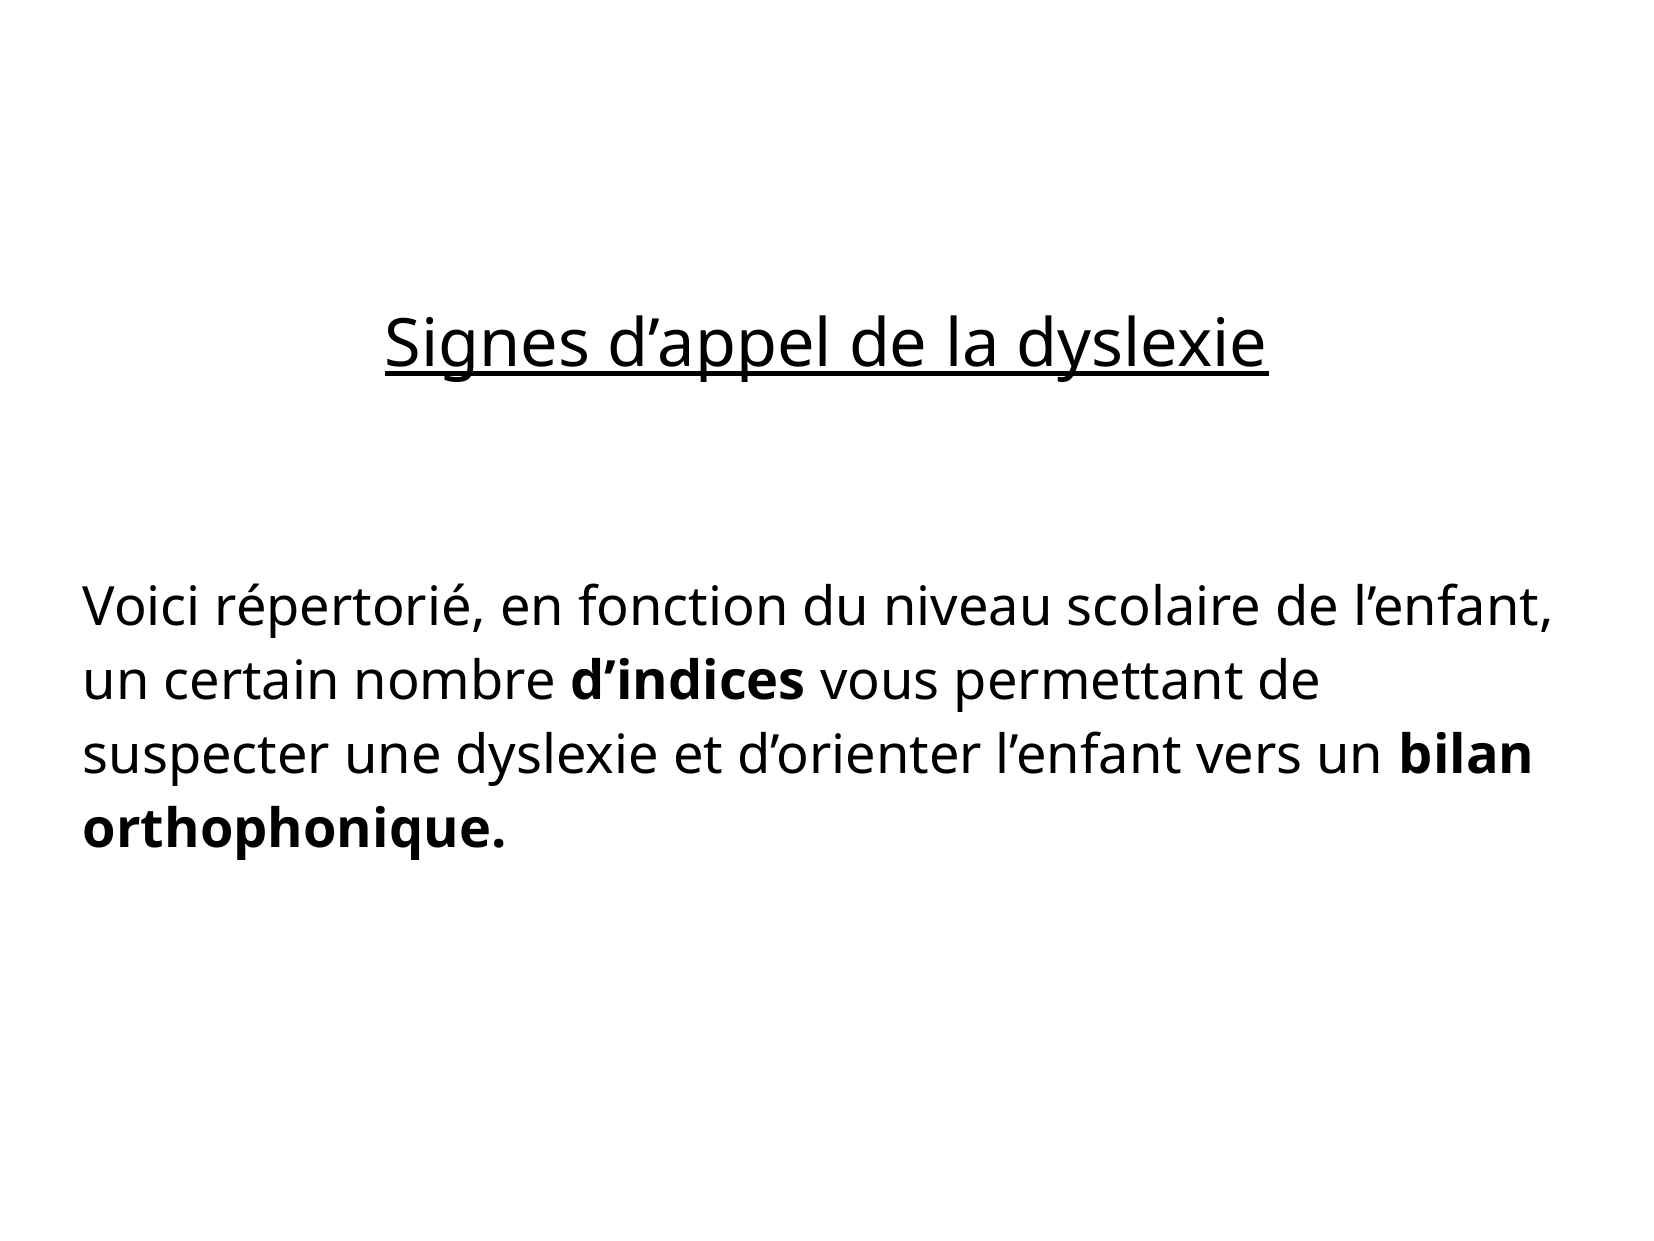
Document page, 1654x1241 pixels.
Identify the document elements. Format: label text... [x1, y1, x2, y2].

subtitle Signes d’appel de la dyslexie Voici répertorié, en fonction du niveau scolaire de l’enfant, un certain nombre d’indices vous permettant de suspecter une dyslexie et d’orienter l’enfant vers un bilan orthophonique. [82, 49, 1571, 1109]
